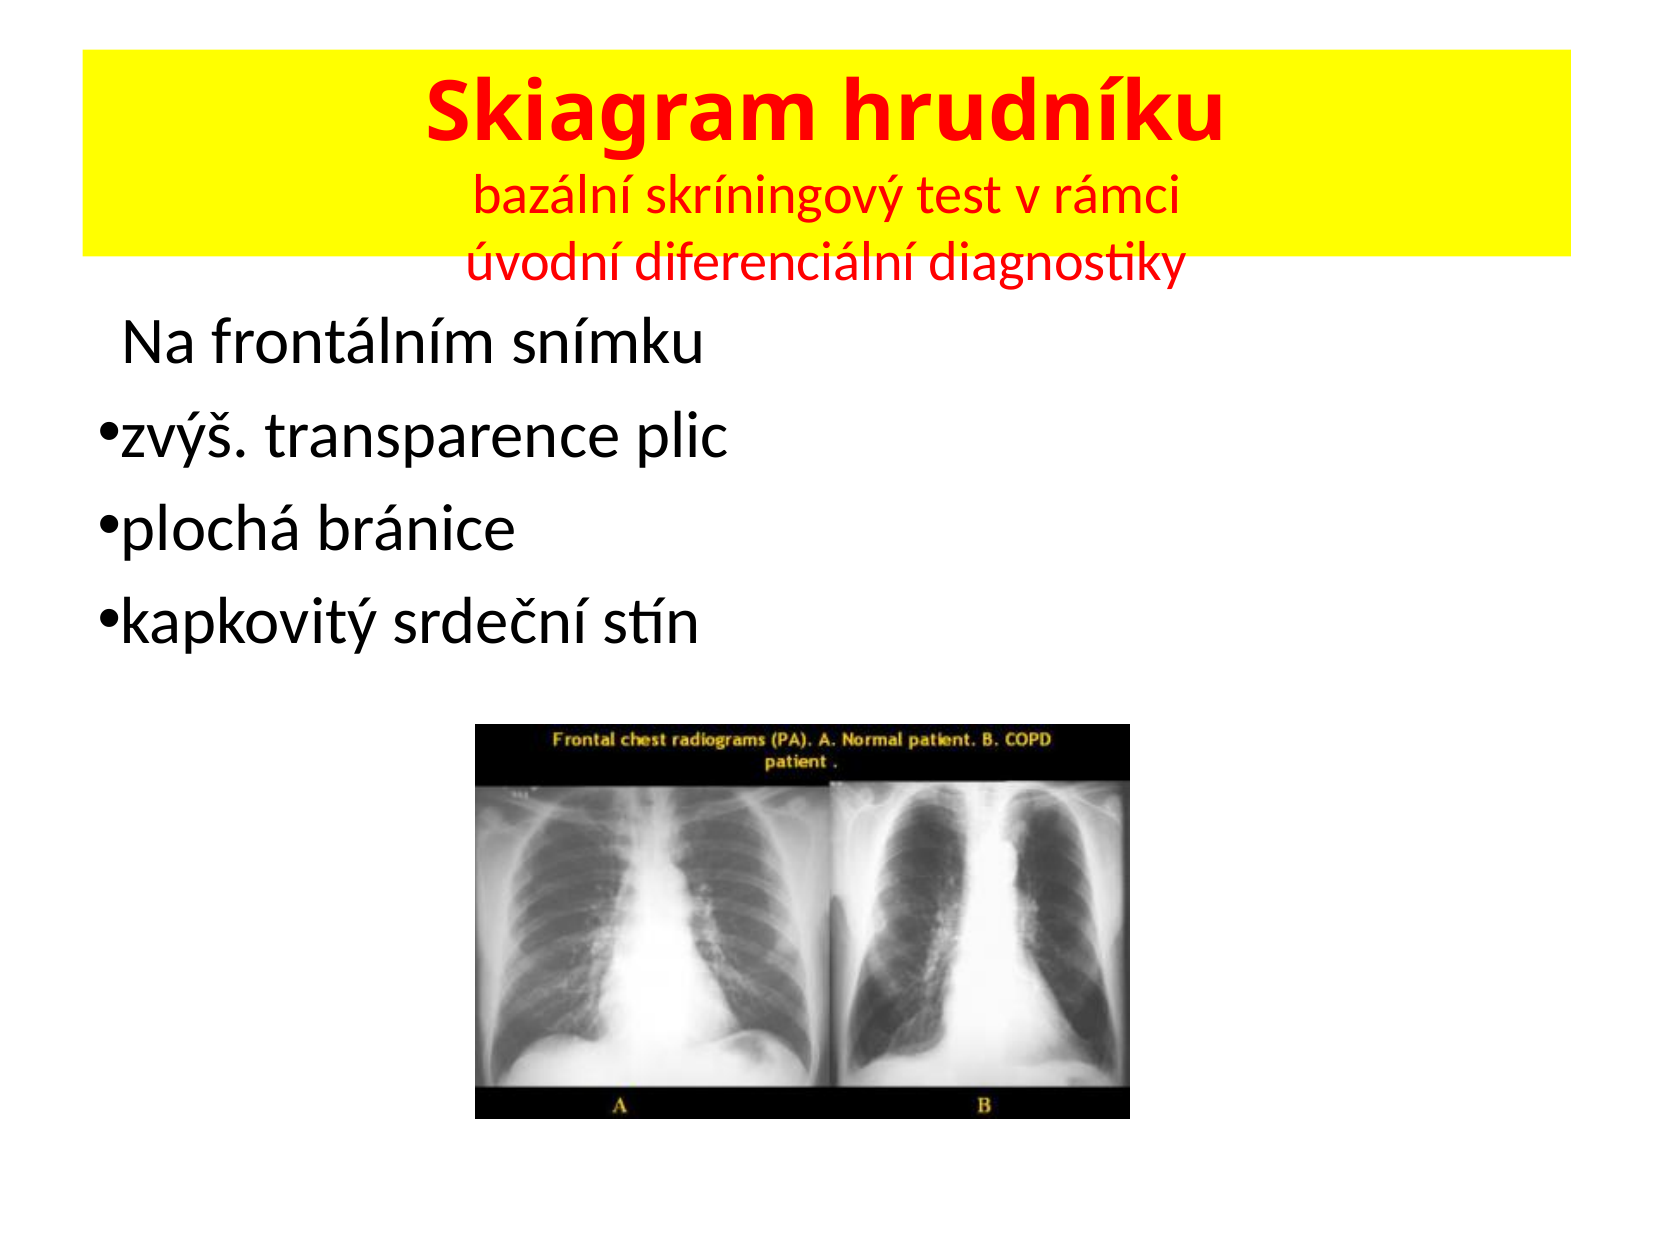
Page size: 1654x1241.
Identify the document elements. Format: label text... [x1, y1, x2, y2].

title Skiagram hrudníku bazální skríningový test v rámci úvodní diferenciální diagnostiky [82, 49, 1571, 257]
list Na frontálním snímku zvýš. transparence plic plochá bránice kapkovitý srdeční stín [82, 289, 1571, 1108]
picture [475, 724, 1130, 1119]
